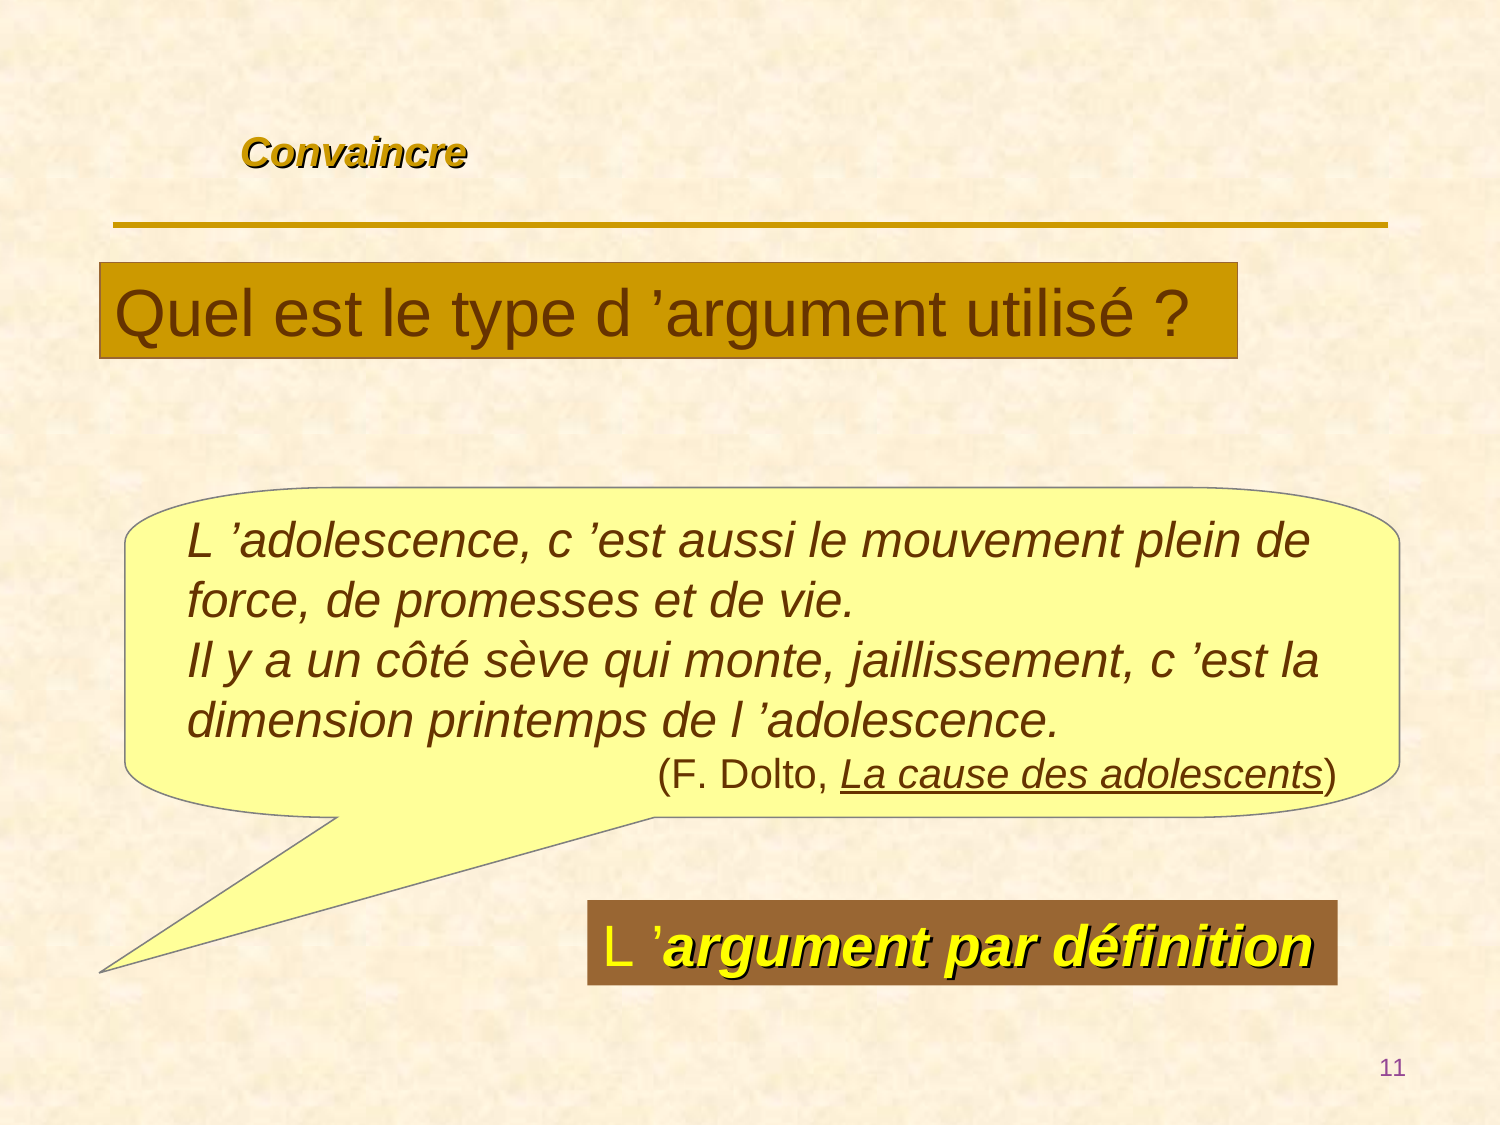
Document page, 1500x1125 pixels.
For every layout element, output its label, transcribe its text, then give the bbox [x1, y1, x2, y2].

text_box L ’argument par définition [587, 900, 1338, 986]
text_box Quel est le type d ’argument utilisé ? [99, 262, 1238, 358]
picture [0, 0, 1500, 1125]
text_box Convaincre [225, 116, 483, 183]
text_box L ’adolescence, c ’est aussi le mouvement plein de force, de promesses et de vie. Il y a un côté sève qui monte, jaillissement, c ’est la dimension printemps de l ’adolescence. (F. Dolto, La cause des adolescents) [99, 487, 1400, 973]
